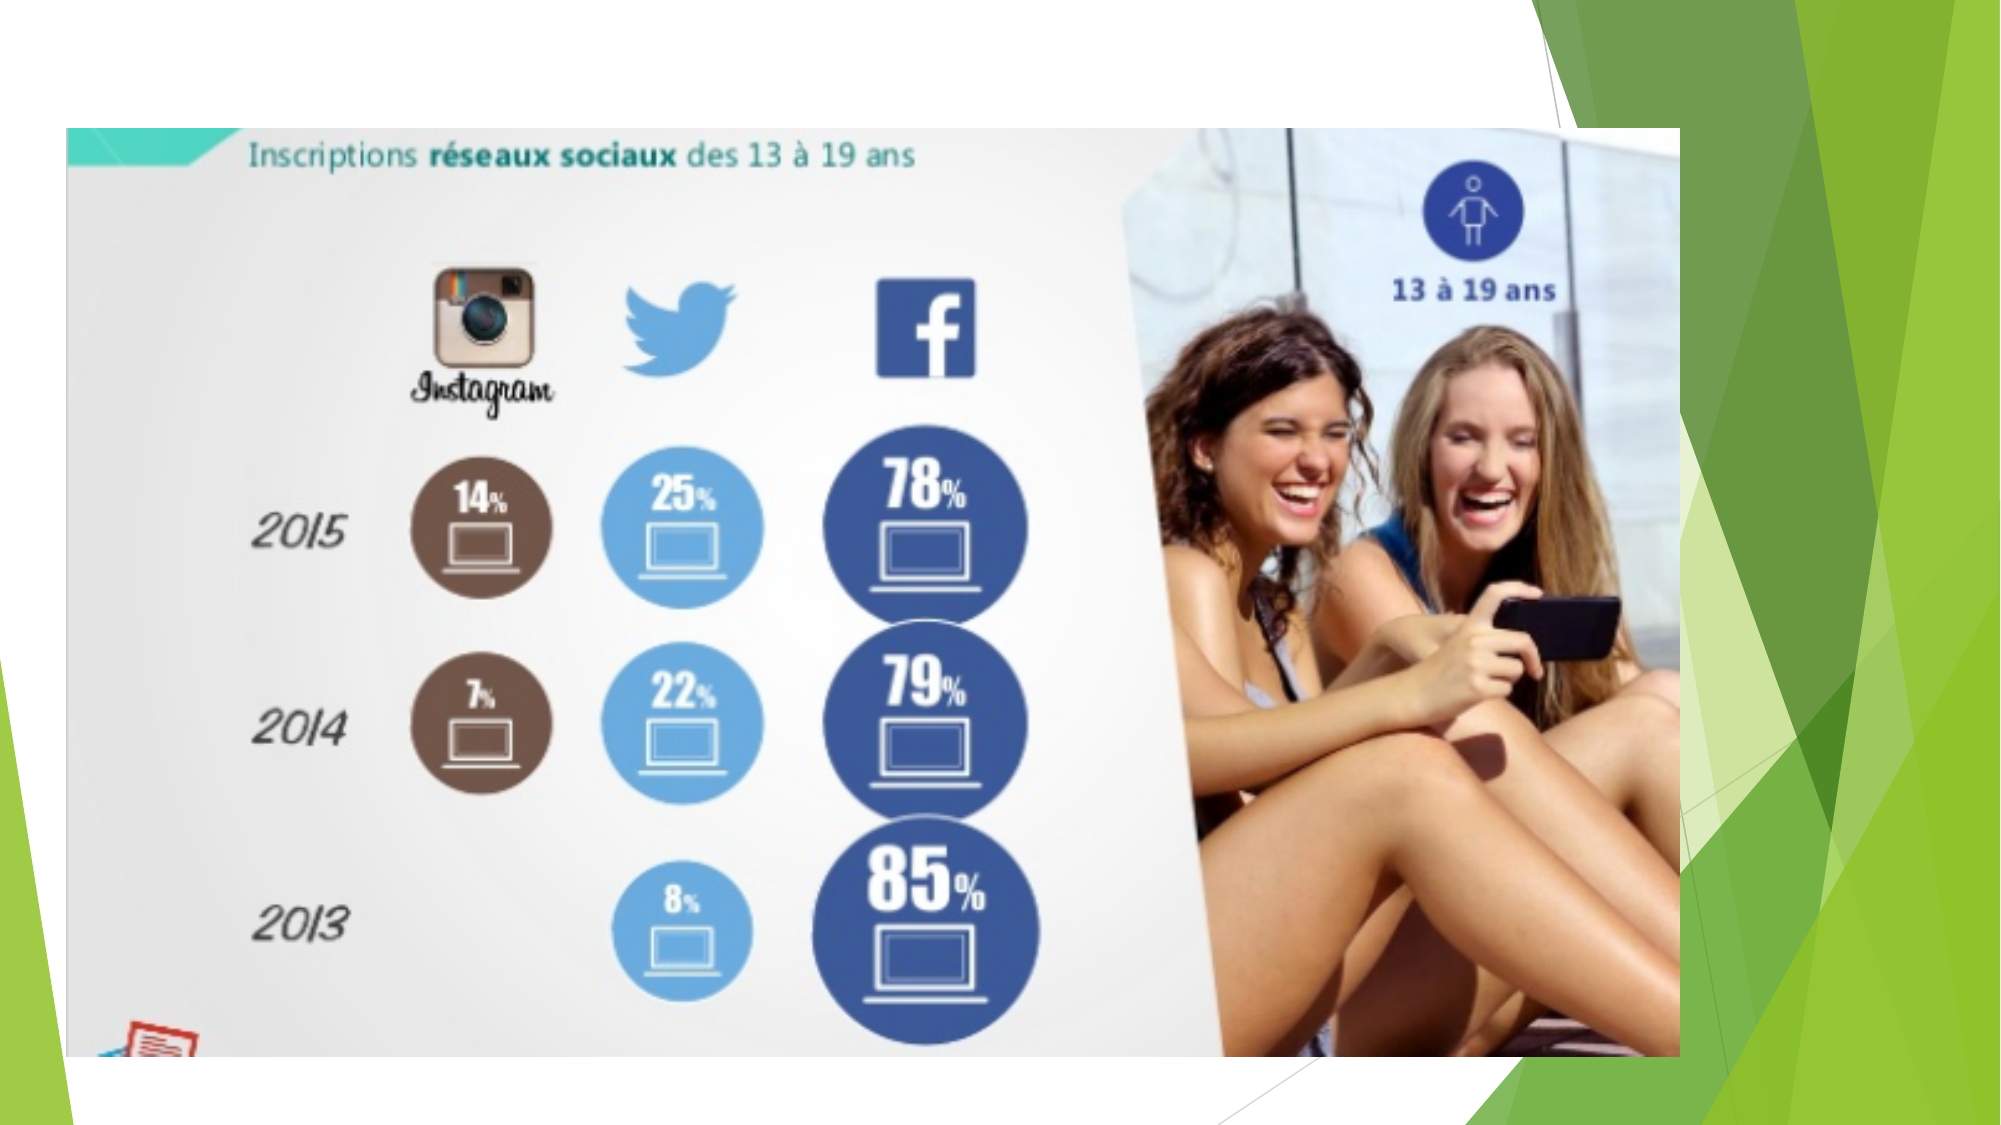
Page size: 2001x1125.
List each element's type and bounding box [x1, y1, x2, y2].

picture [66, 128, 1680, 1057]
